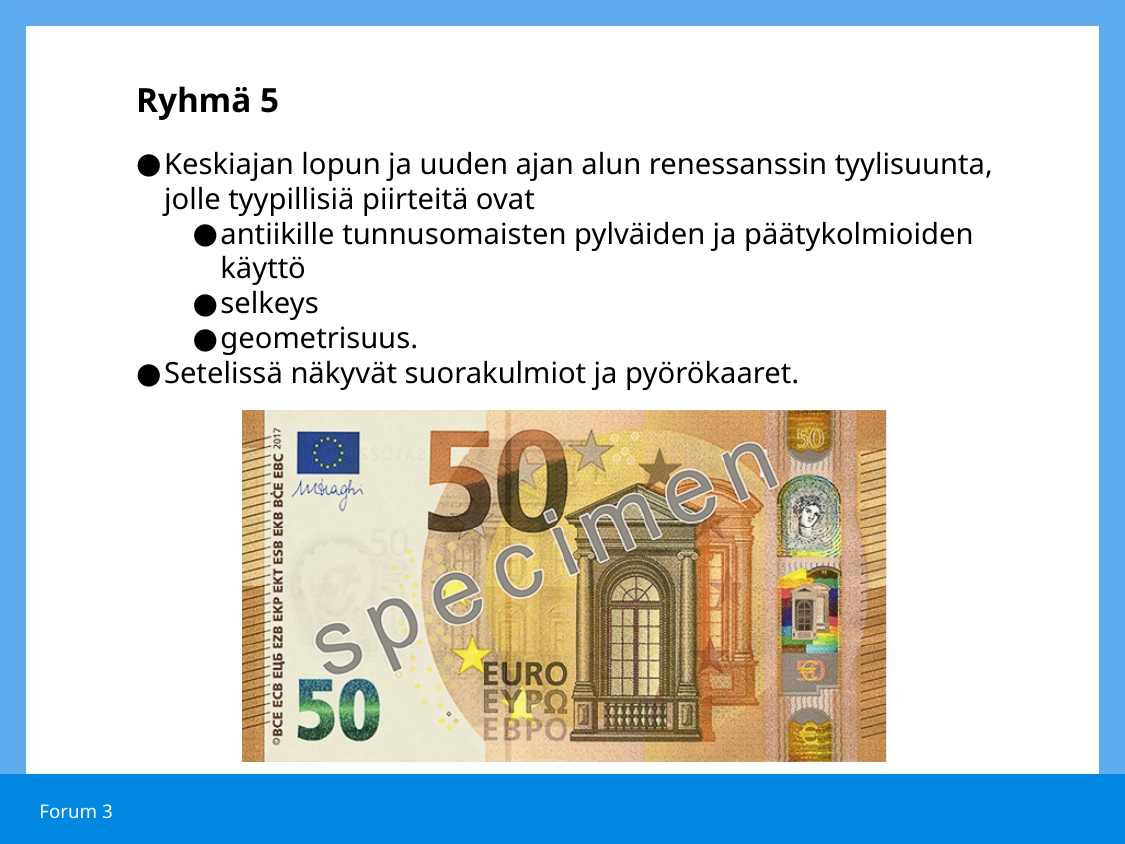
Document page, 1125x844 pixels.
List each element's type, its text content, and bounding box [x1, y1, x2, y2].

picture [0, 0, 1125, 844]
list Ryhmä 5 Keskiajan lopun ja uuden ajan alun renessanssin tyylisuunta, jolle tyypillisiä piirteitä ovat antiikille tunnusomaisten pylväiden ja päätykolmioiden käyttö selkeys geometrisuus. Setelissä näkyvät suorakulmiot ja pyörökaaret. [96, 67, 1041, 387]
